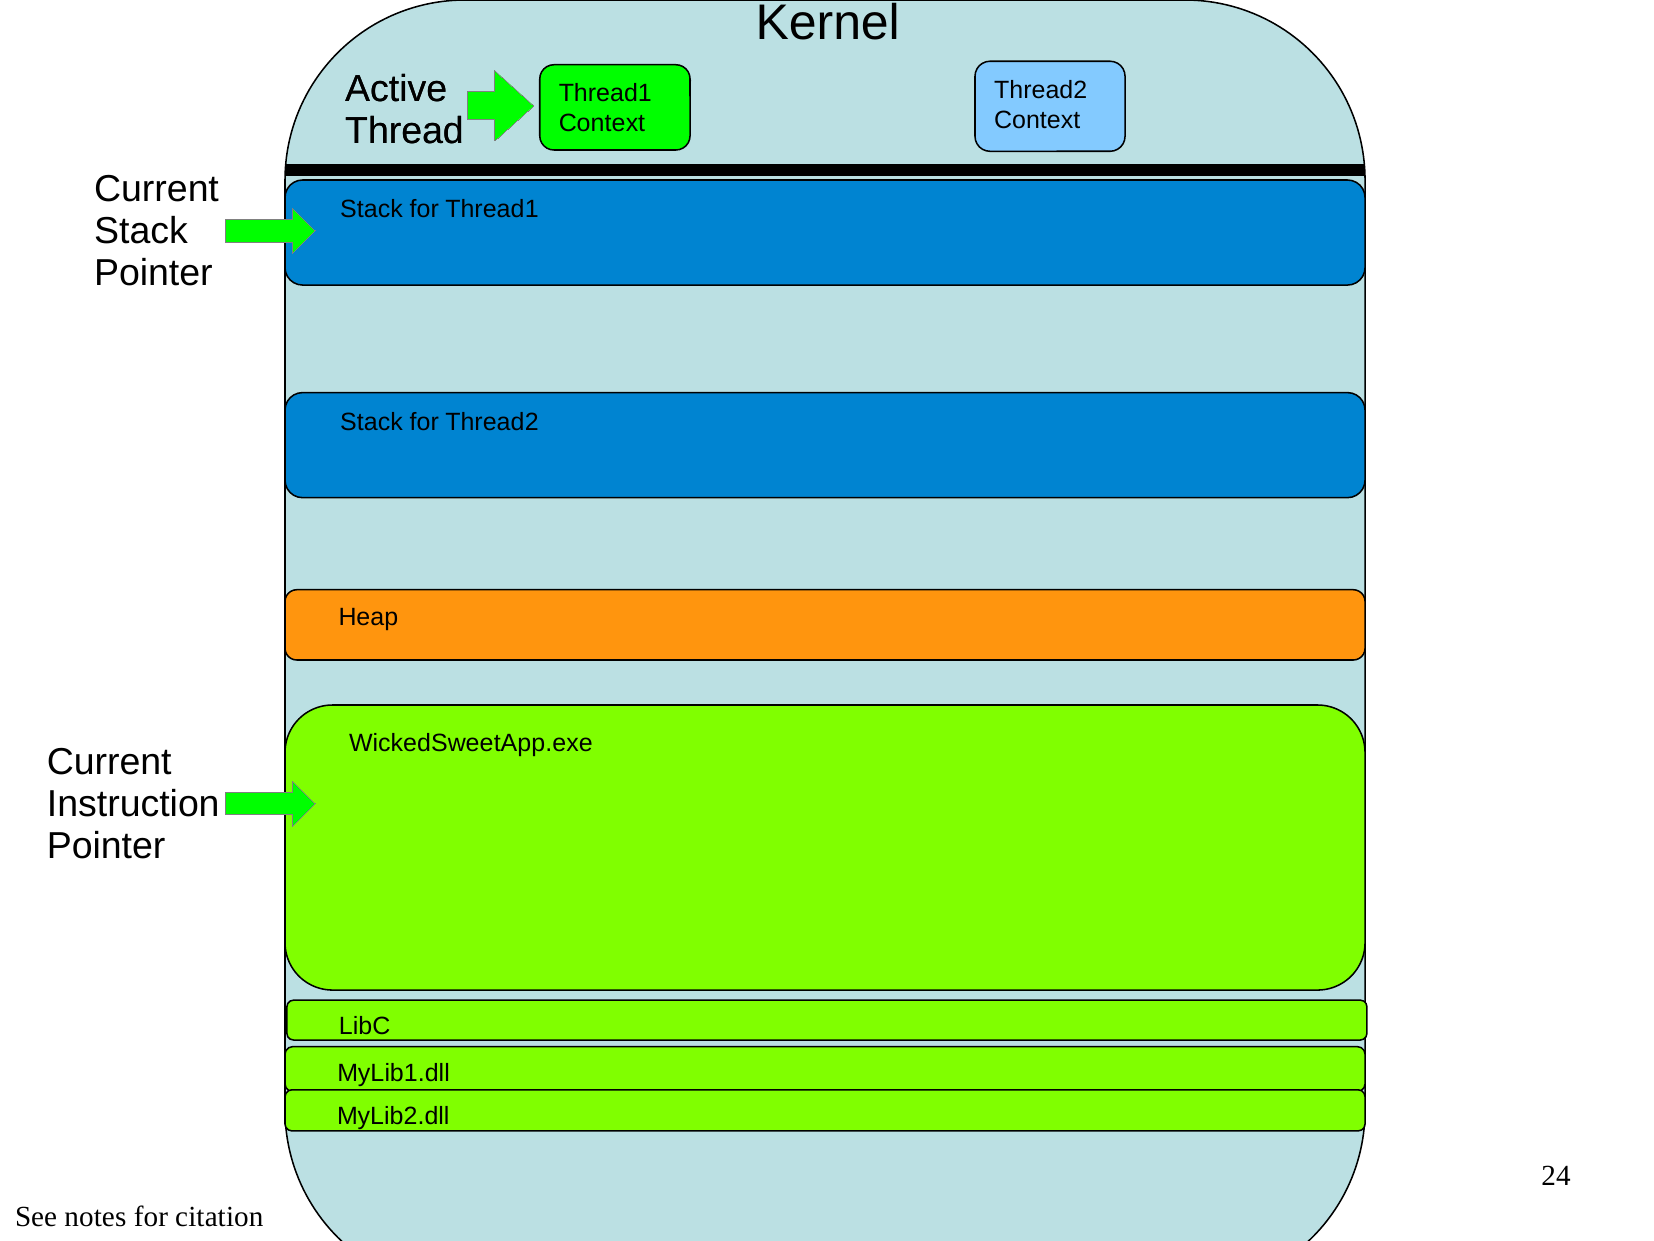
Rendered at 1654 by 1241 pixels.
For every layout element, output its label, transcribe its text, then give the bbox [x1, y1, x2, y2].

text_box LibC [286, 1000, 1367, 1041]
text_box Thread2 Context [975, 61, 1126, 152]
text_box [285, 269, 1366, 409]
text_box Heap [285, 589, 1366, 661]
text_box Stack for Thread2 [285, 392, 1366, 498]
text_box [235, 781, 316, 827]
text_box Thread1 Context [539, 64, 691, 151]
text_box [285, 481, 1366, 600]
text_box [1362, 1085, 1366, 1096]
text_box MyLib1.dll [285, 1046, 1366, 1090]
text_box [285, 649, 1366, 750]
text_box Stack for Thread1 [285, 180, 1366, 286]
text_box Current Stack Pointer [79, 160, 234, 302]
text_box [285, 0, 1365, 164]
text_box [234, 208, 316, 254]
text_box Current Instruction Pointer [32, 733, 235, 874]
text_box [285, 945, 1366, 1053]
text_box [285, 176, 1366, 197]
text_box Active Thread [330, 60, 479, 159]
text_box MyLib2.dll [285, 1089, 1366, 1131]
text_box Kernel [705, 0, 915, 58]
text_box WickedSweetApp.exe [285, 705, 1366, 991]
text_box [285, 1128, 1365, 1241]
